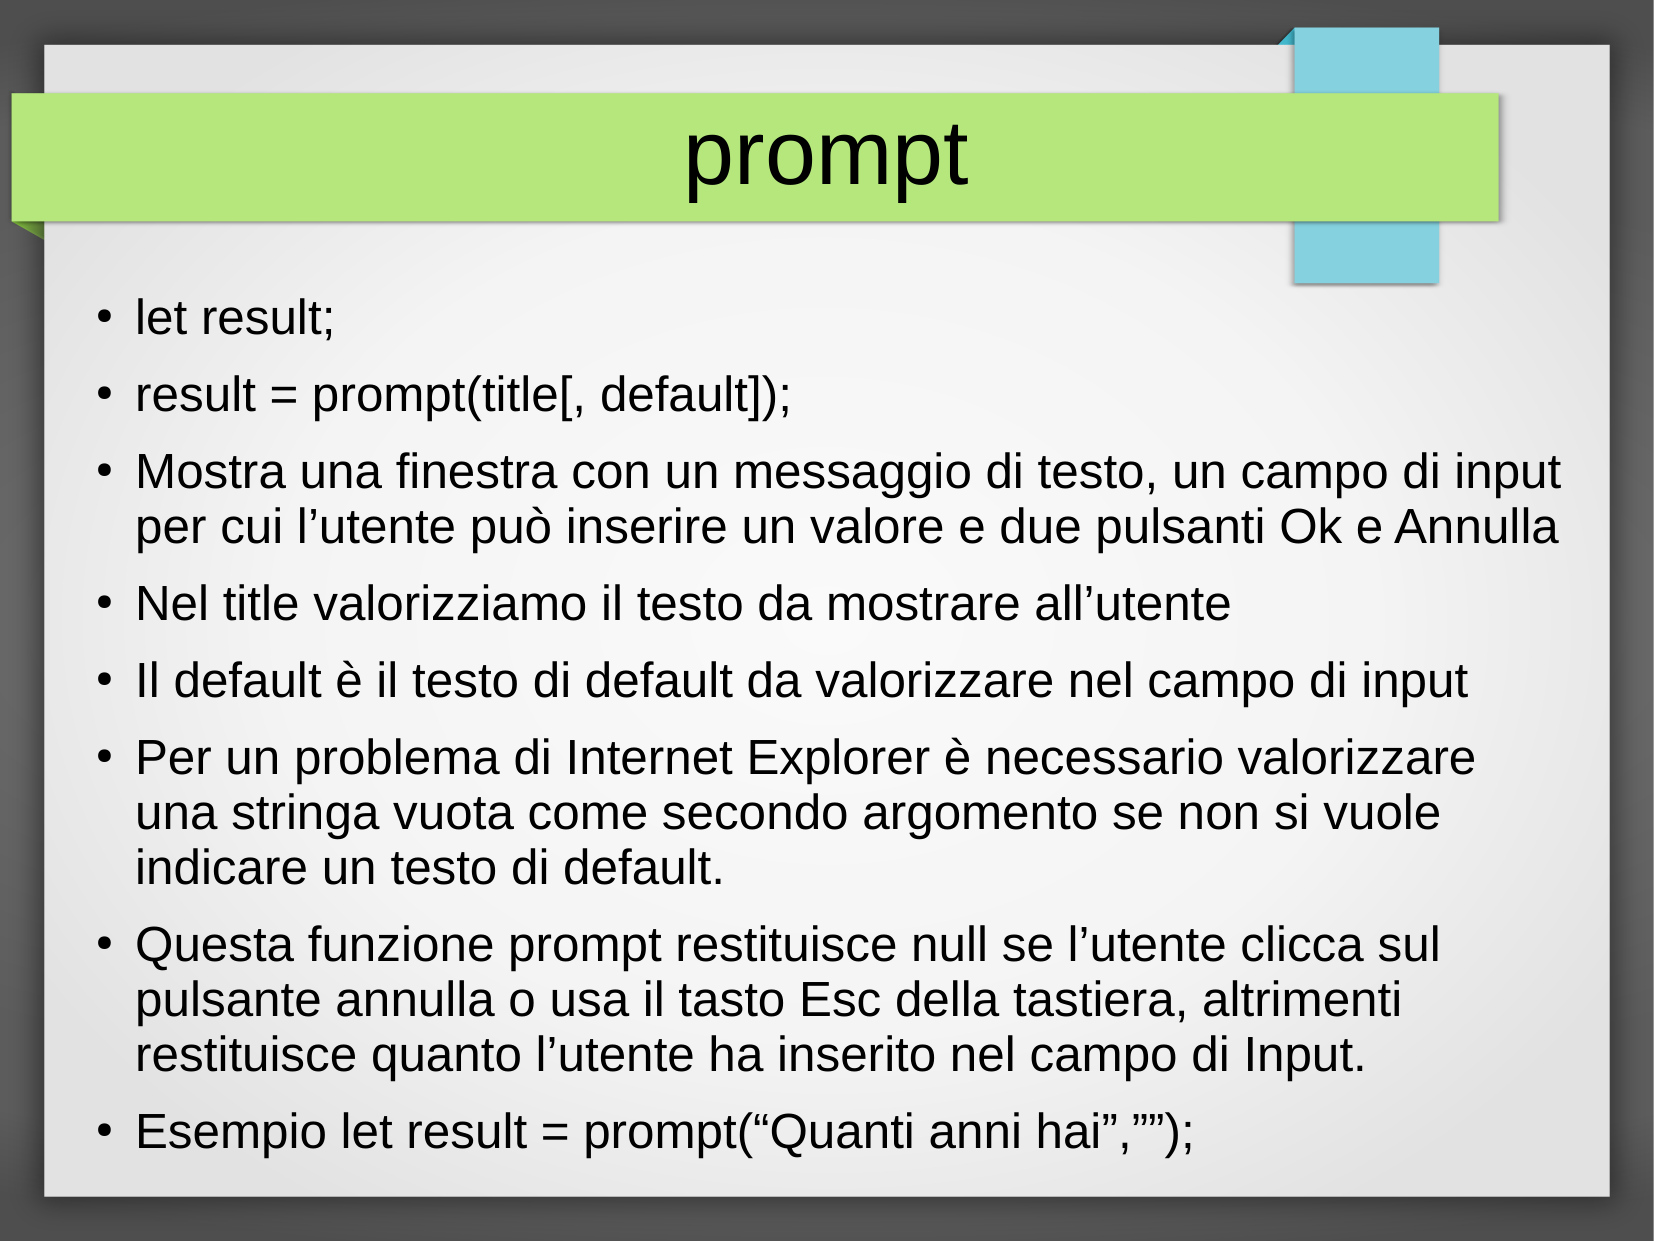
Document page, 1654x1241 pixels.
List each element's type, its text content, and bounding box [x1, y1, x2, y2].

title prompt [82, 49, 1571, 257]
list let result; result = prompt(title[, default]); Mostra una finestra con un messaggio di testo, un campo di input per cui l’utente può inserire un valore e due pulsanti Ok e Annulla Nel title valorizziamo il testo da mostrare all’utente Il default è il testo di default da valorizzare nel campo di input Per un problema di Internet Explorer è necessario valorizzare una stringa vuota come secondo argomento se non si vuole indicare un testo di default. Questa funzione prompt restituisce null se l’utente clicca sul pulsante annulla o usa il tasto Esc della tastiera, altrimenti restituisce quanto l’utente ha inserito nel campo di Input. Esempio let result = prompt(“Quanti anni hai”,””); [82, 290, 1571, 1182]
picture [0, 0, 1654, 1241]
